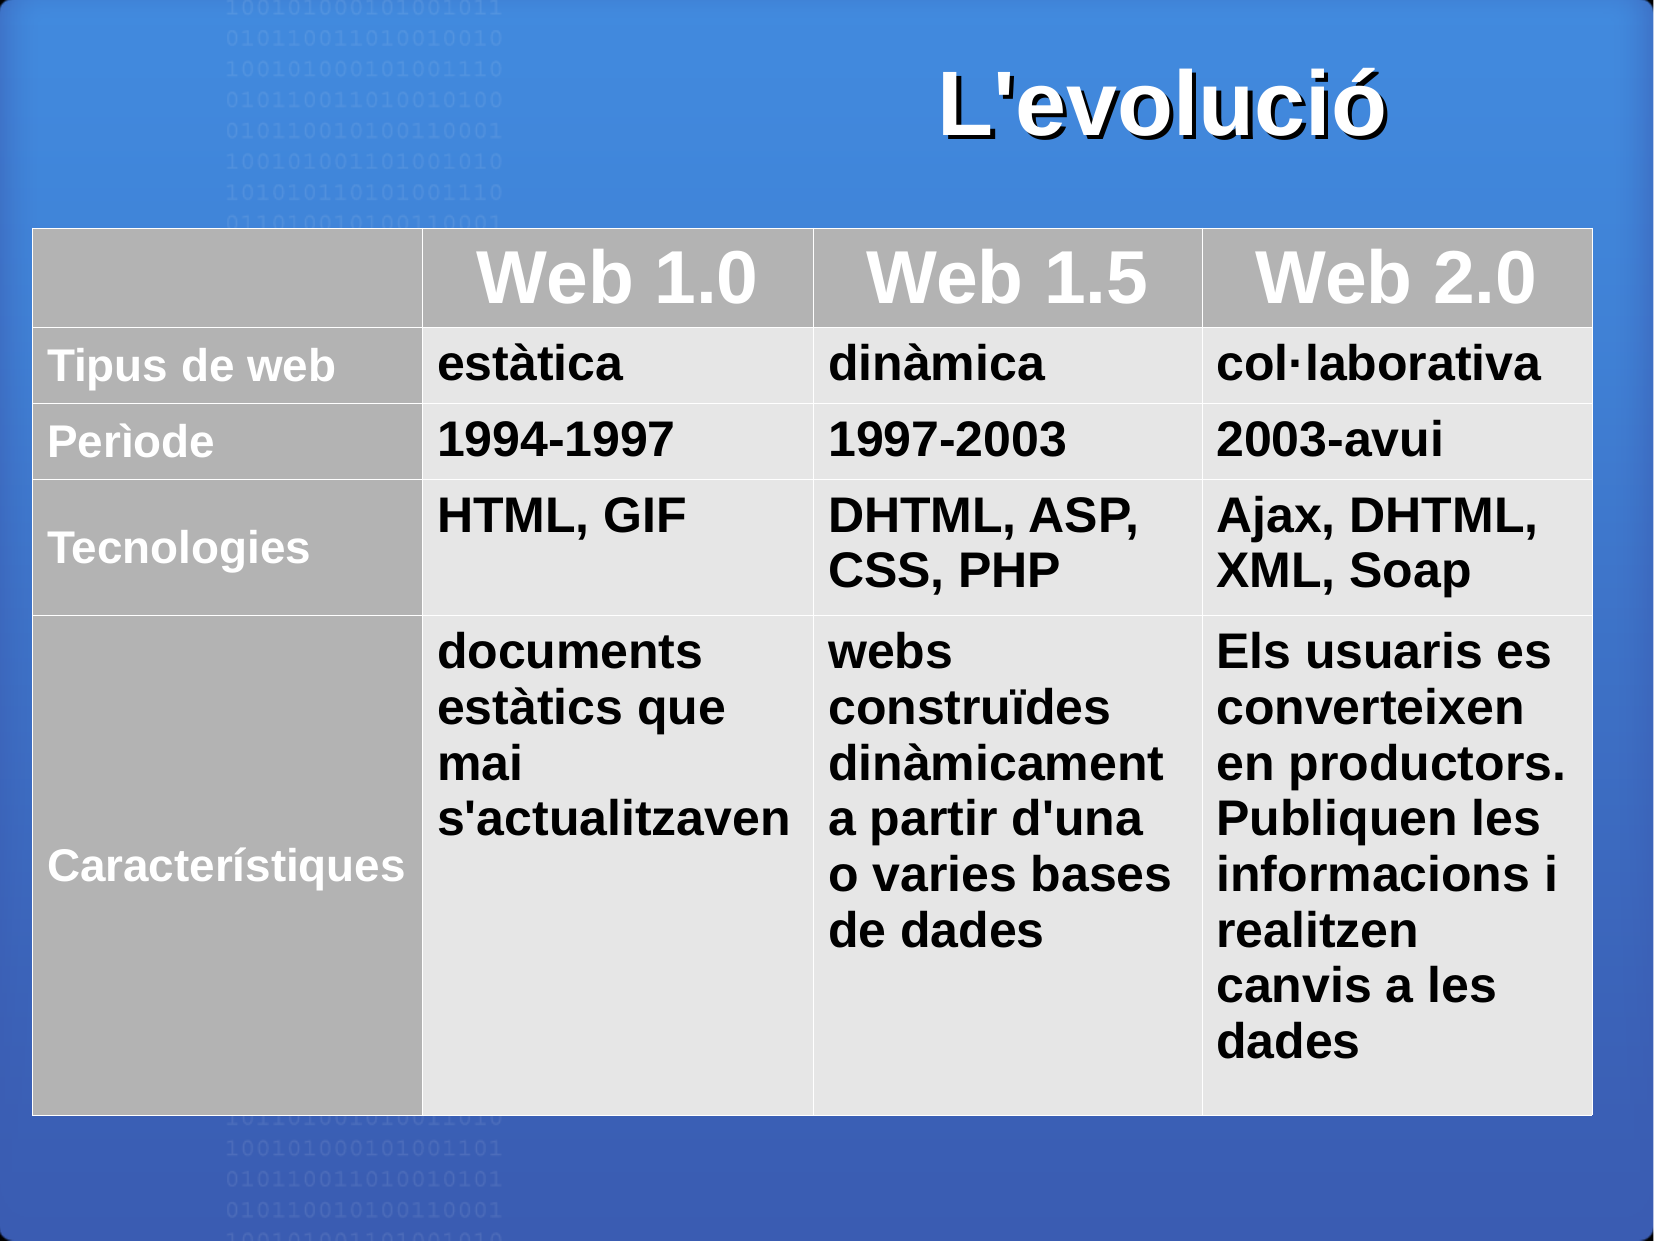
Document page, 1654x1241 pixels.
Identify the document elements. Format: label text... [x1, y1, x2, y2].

table_cell 2003-avui [1203, 404, 1592, 479]
table_cell Els usuaris es converteixen en productors. Publiquen les informacions i realitzen canvis a les dades [1203, 616, 1592, 1115]
table_header Web 1.0 [423, 229, 813, 327]
table_cell DHTML, ASP, CSS, PHP [814, 480, 1202, 615]
table_header [33, 229, 422, 327]
table_cell Ajax, DHTML, XML, Soap [1203, 480, 1592, 615]
table_cell 1994-1997 [423, 404, 813, 479]
table_cell documents estàtics que mai s'actualitzaven [423, 616, 813, 1115]
table_cell dinàmica [814, 328, 1202, 403]
table_cell 1997-2003 [814, 404, 1202, 479]
table_cell col·laborativa [1203, 328, 1592, 403]
table_header Web 1.5 [814, 229, 1202, 327]
table_cell estàtica [423, 328, 813, 403]
table_cell Tecnologies [33, 480, 422, 615]
picture [0, 0, 1654, 1241]
table_cell Tipus de web [33, 328, 422, 403]
title L'evolució [727, 35, 1599, 171]
table_cell Perìode [33, 404, 422, 479]
table_cell webs construïdes dinàmicament a partir d'una o varies bases de dades [814, 616, 1202, 1115]
table_cell Característiques [33, 616, 422, 1115]
table_cell HTML, GIF [423, 480, 813, 615]
table_header Web 2.0 [1203, 229, 1592, 327]
